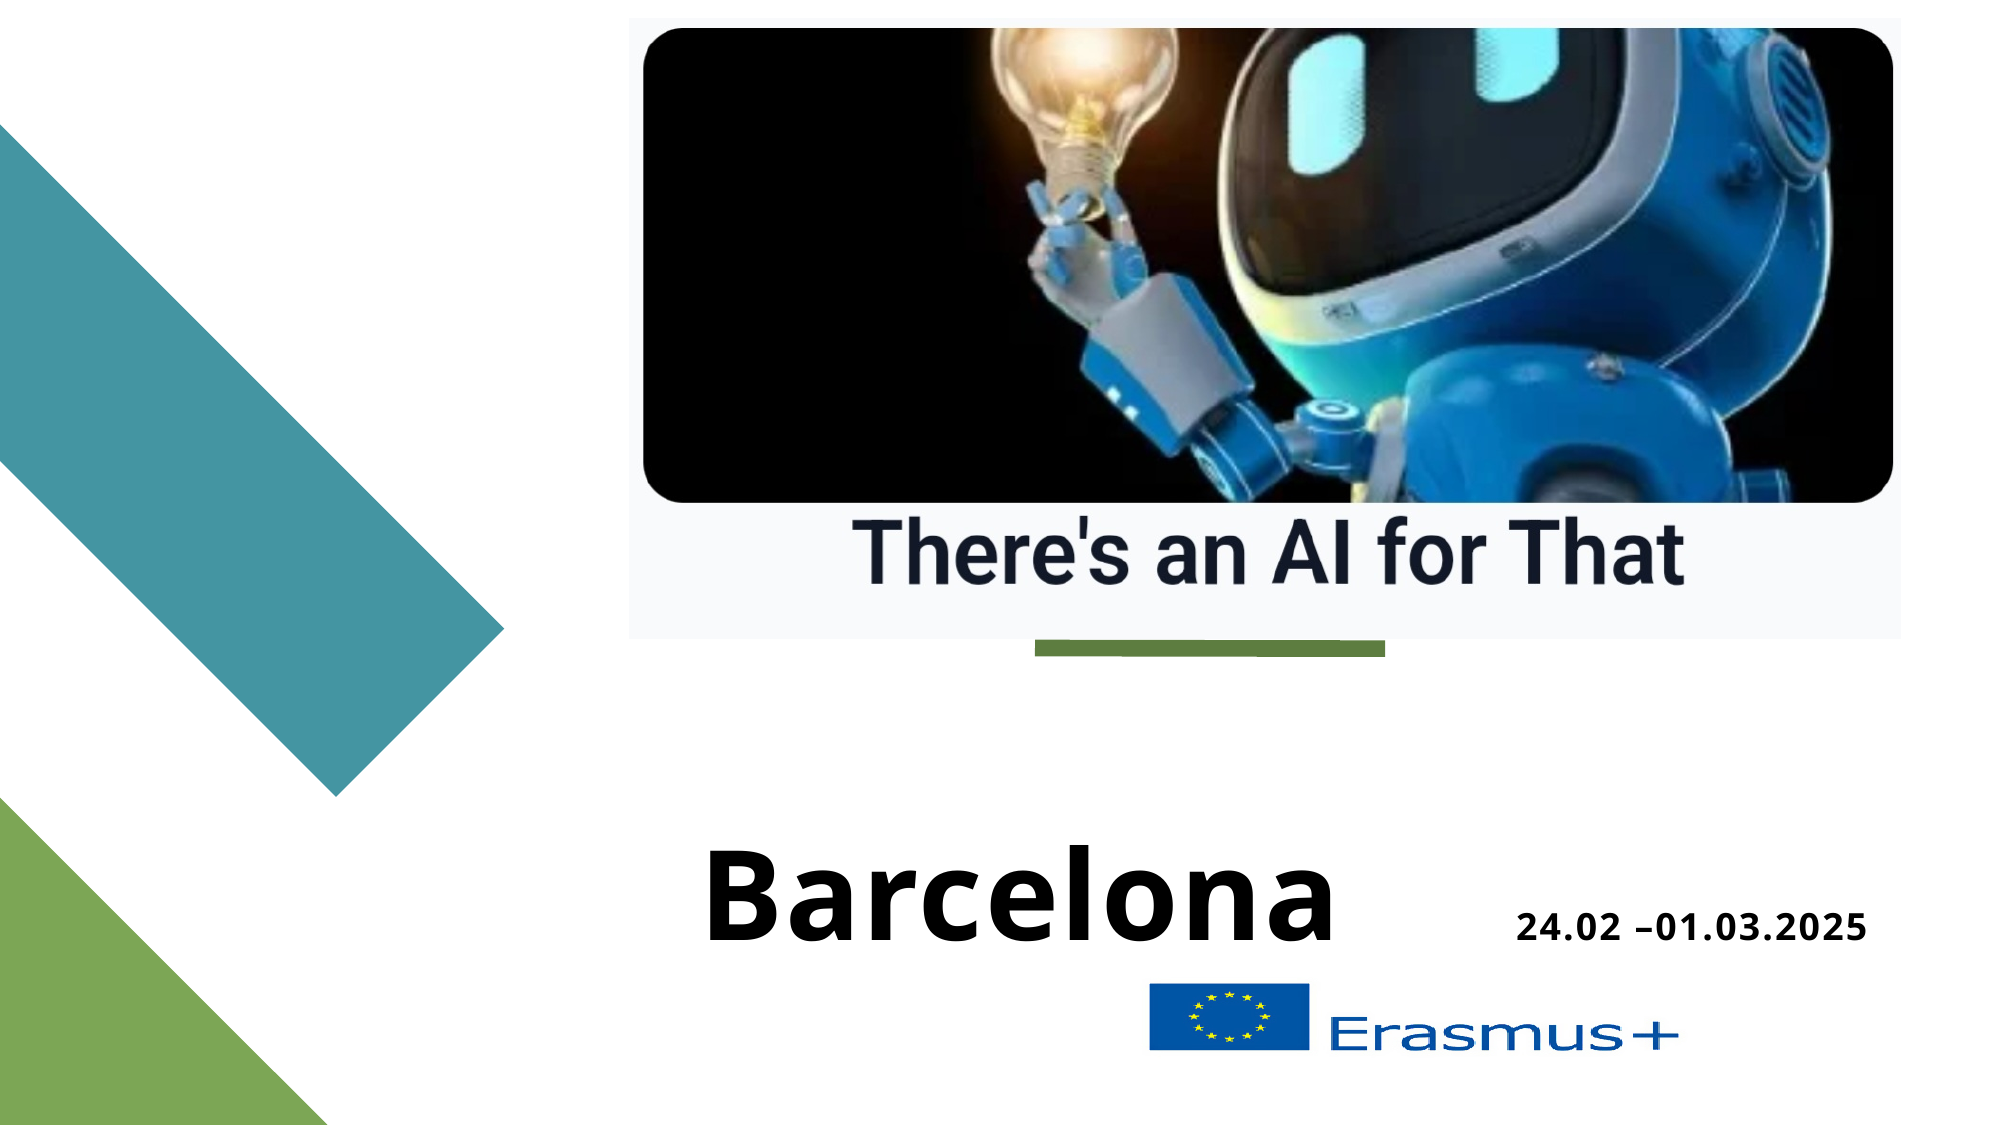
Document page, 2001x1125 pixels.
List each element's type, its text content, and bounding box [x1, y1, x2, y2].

picture [1119, 964, 1710, 1069]
picture [629, 18, 1901, 639]
title Barcelona 24.02 –01.03.2025 [699, 653, 1900, 965]
